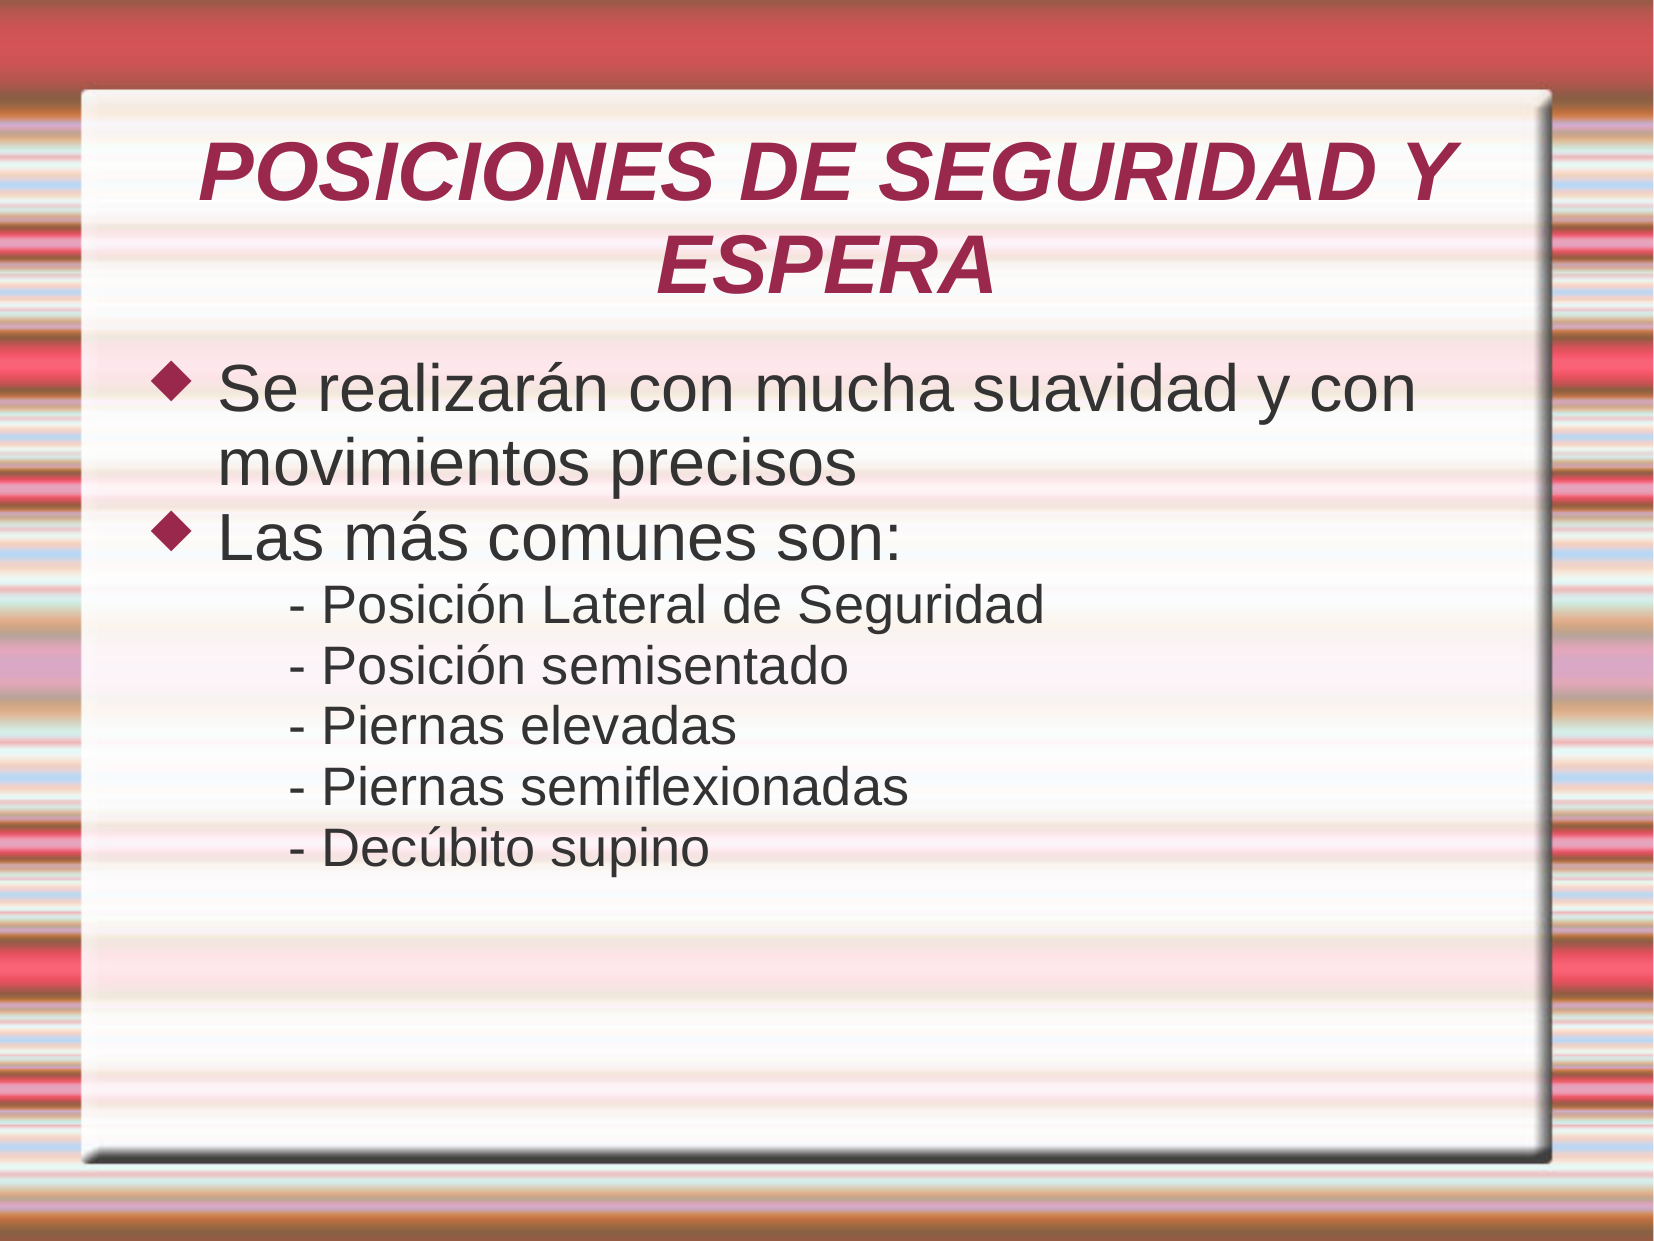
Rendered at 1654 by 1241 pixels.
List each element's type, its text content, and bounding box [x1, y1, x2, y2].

title POSICIONES DE SEGURIDAD Y ESPERA [121, 114, 1534, 322]
picture [0, 0, 1654, 1241]
list Se realizarán con mucha suavidad y con movimientos precisos Las más comunes son: - Posición Lateral de Seguridad - Posición semisentado - Piernas elevadas - Piernas semiflexionadas - Decúbito supino [134, 350, 1516, 1132]
